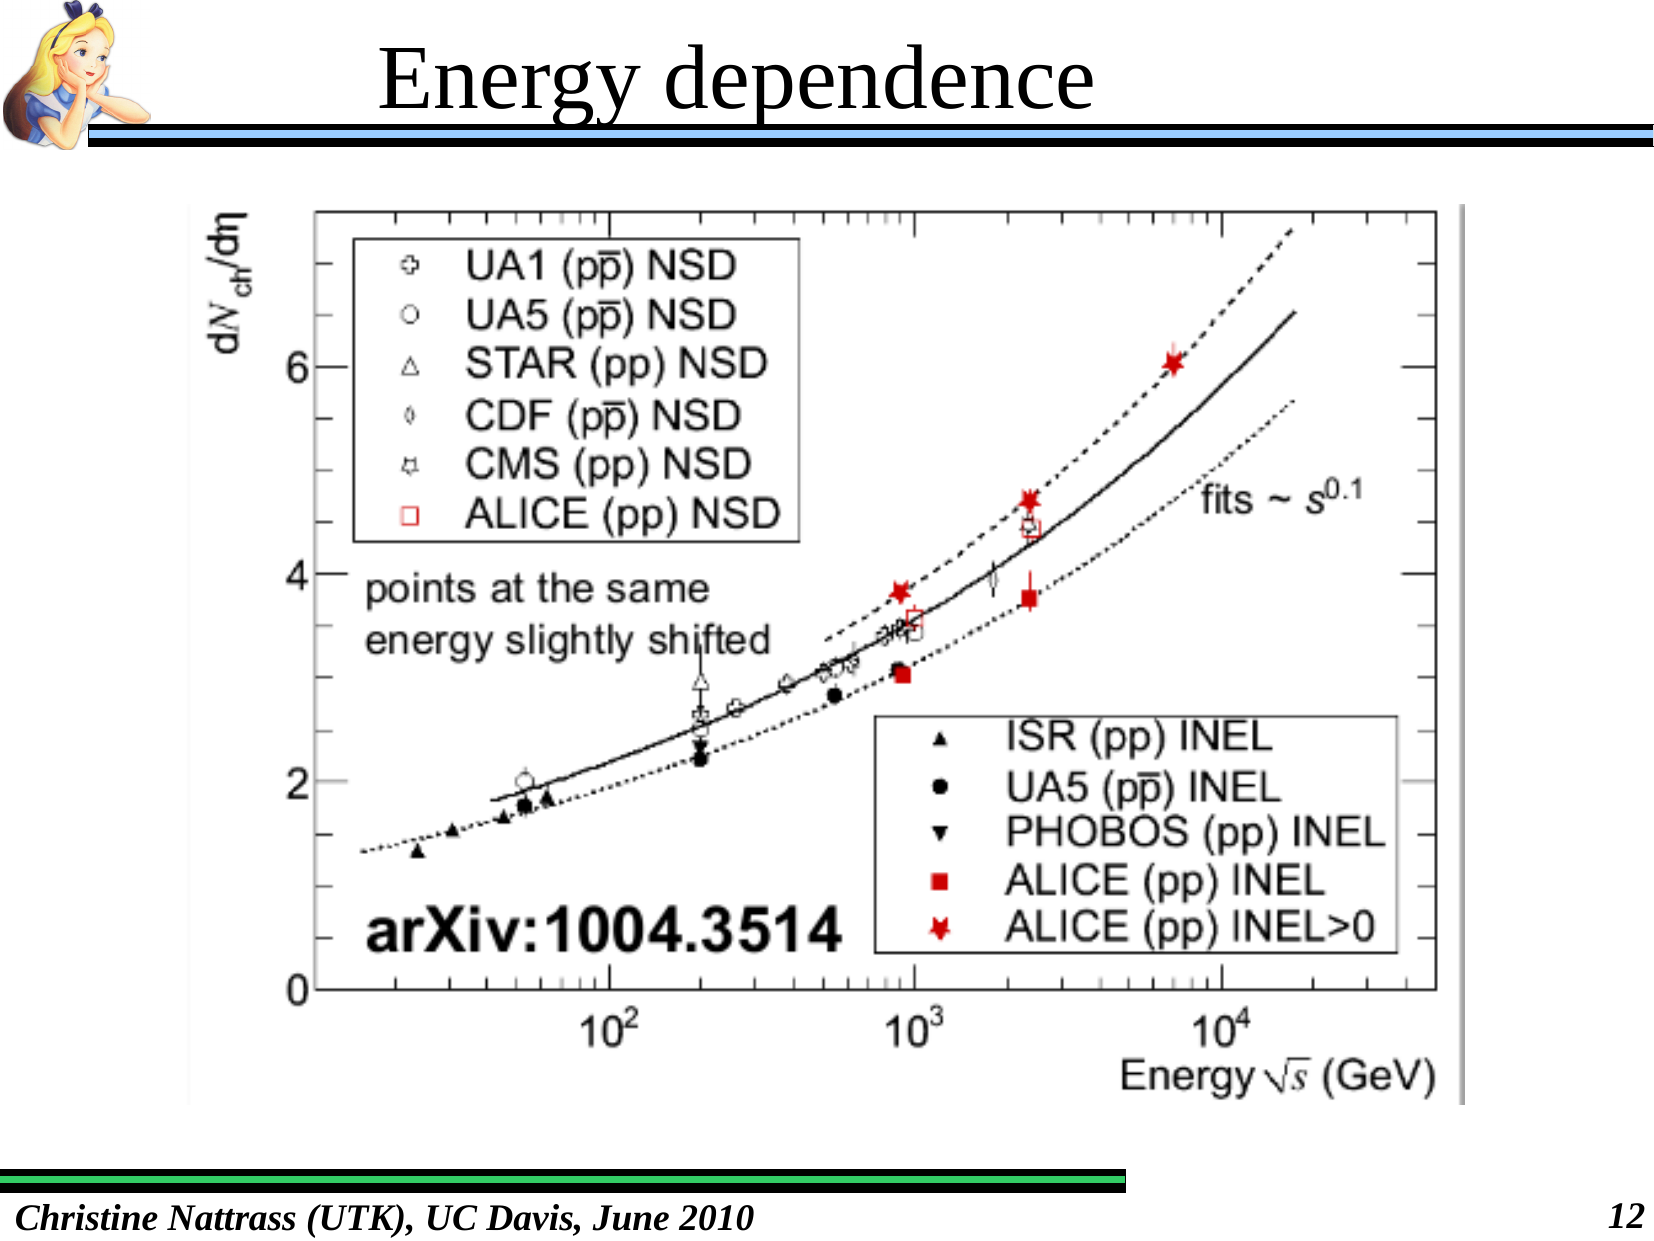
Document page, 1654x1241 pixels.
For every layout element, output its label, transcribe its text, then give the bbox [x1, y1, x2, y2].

picture [3, 0, 151, 8]
picture [186, 204, 1465, 1105]
title Energy dependence [0, 8, 1482, 147]
